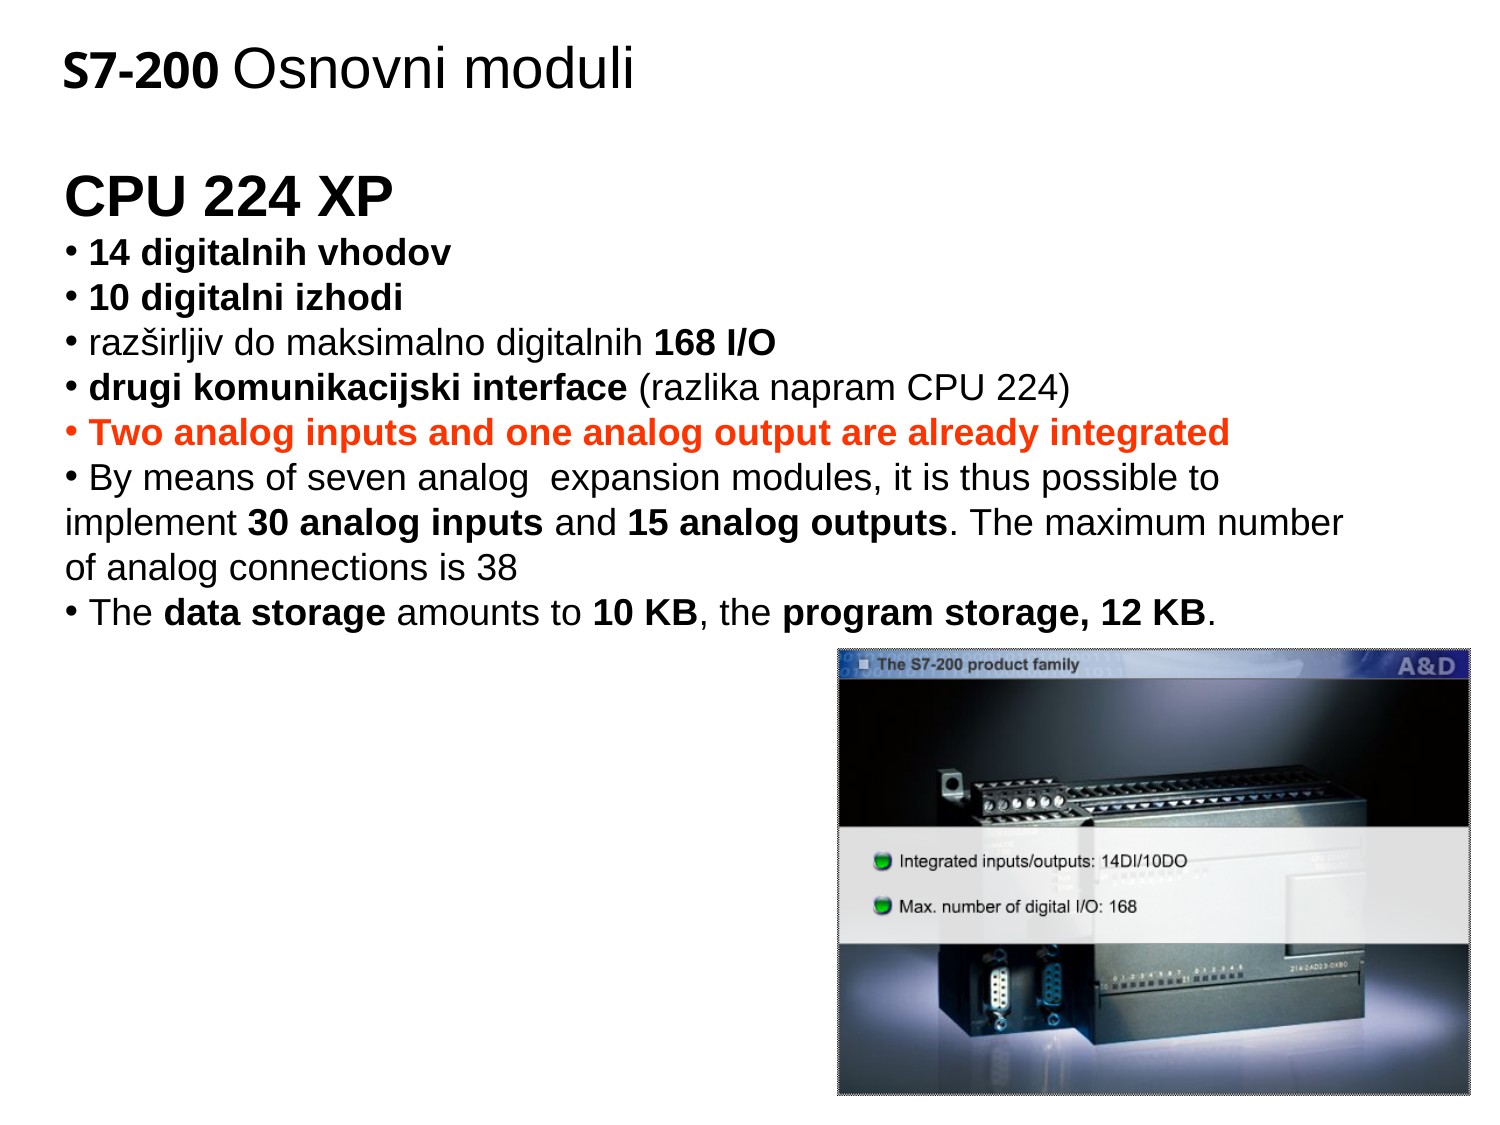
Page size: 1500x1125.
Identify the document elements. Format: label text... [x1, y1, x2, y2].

text_box CPU 224 XP 14 digitalnih vhodov 10 digitalni izhodi razširljiv do maksimalno digitalnih 168 I/O drugi komunikacijski interface (razlika napram CPU 224) Two analog inputs and one analog output are already integrated By means of seven analog expansion modules, it is thus possible to implement 30 analog inputs and 15 analog outputs. The maximum number of analog connections is 38 The data storage amounts to 10 KB, the program storage, 12 KB. [50, 149, 1391, 641]
text_box S7-200 Osnovni moduli [47, 22, 651, 108]
picture [837, 648, 1471, 1096]
